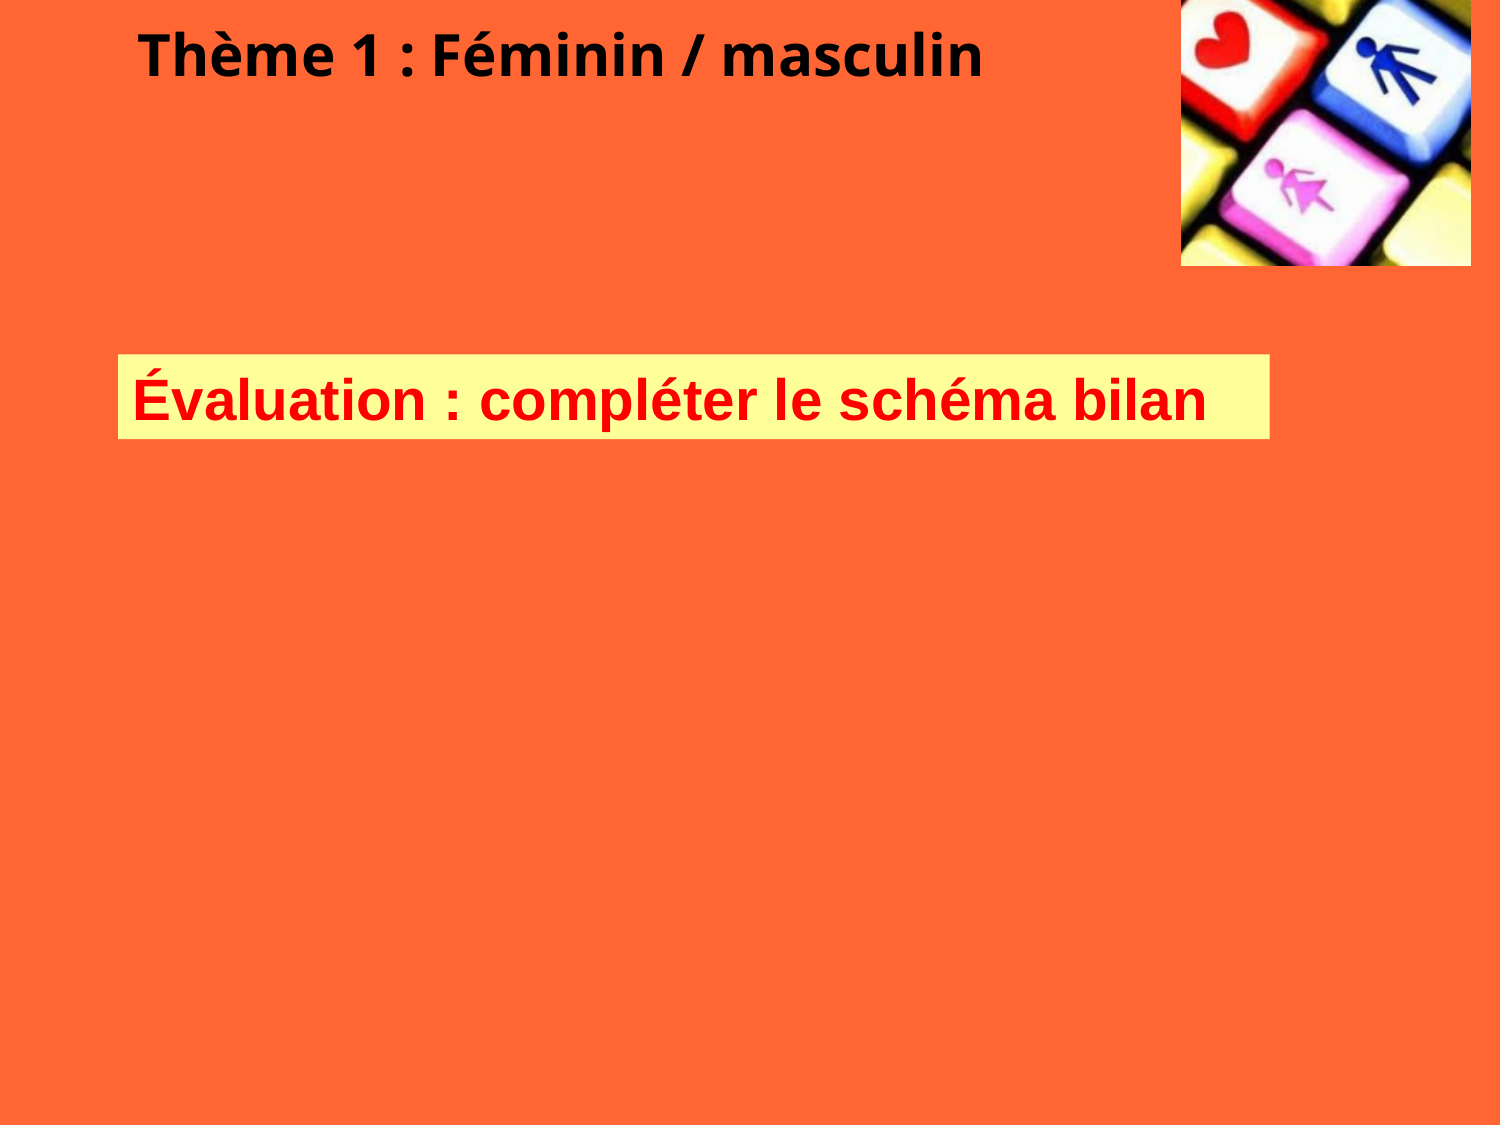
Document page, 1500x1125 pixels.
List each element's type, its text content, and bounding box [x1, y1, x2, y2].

text_box Évaluation : compléter le schéma bilan [118, 354, 1270, 440]
picture [1181, 0, 1471, 266]
text_box Thème 1 : Féminin / masculin [0, 0, 1122, 96]
